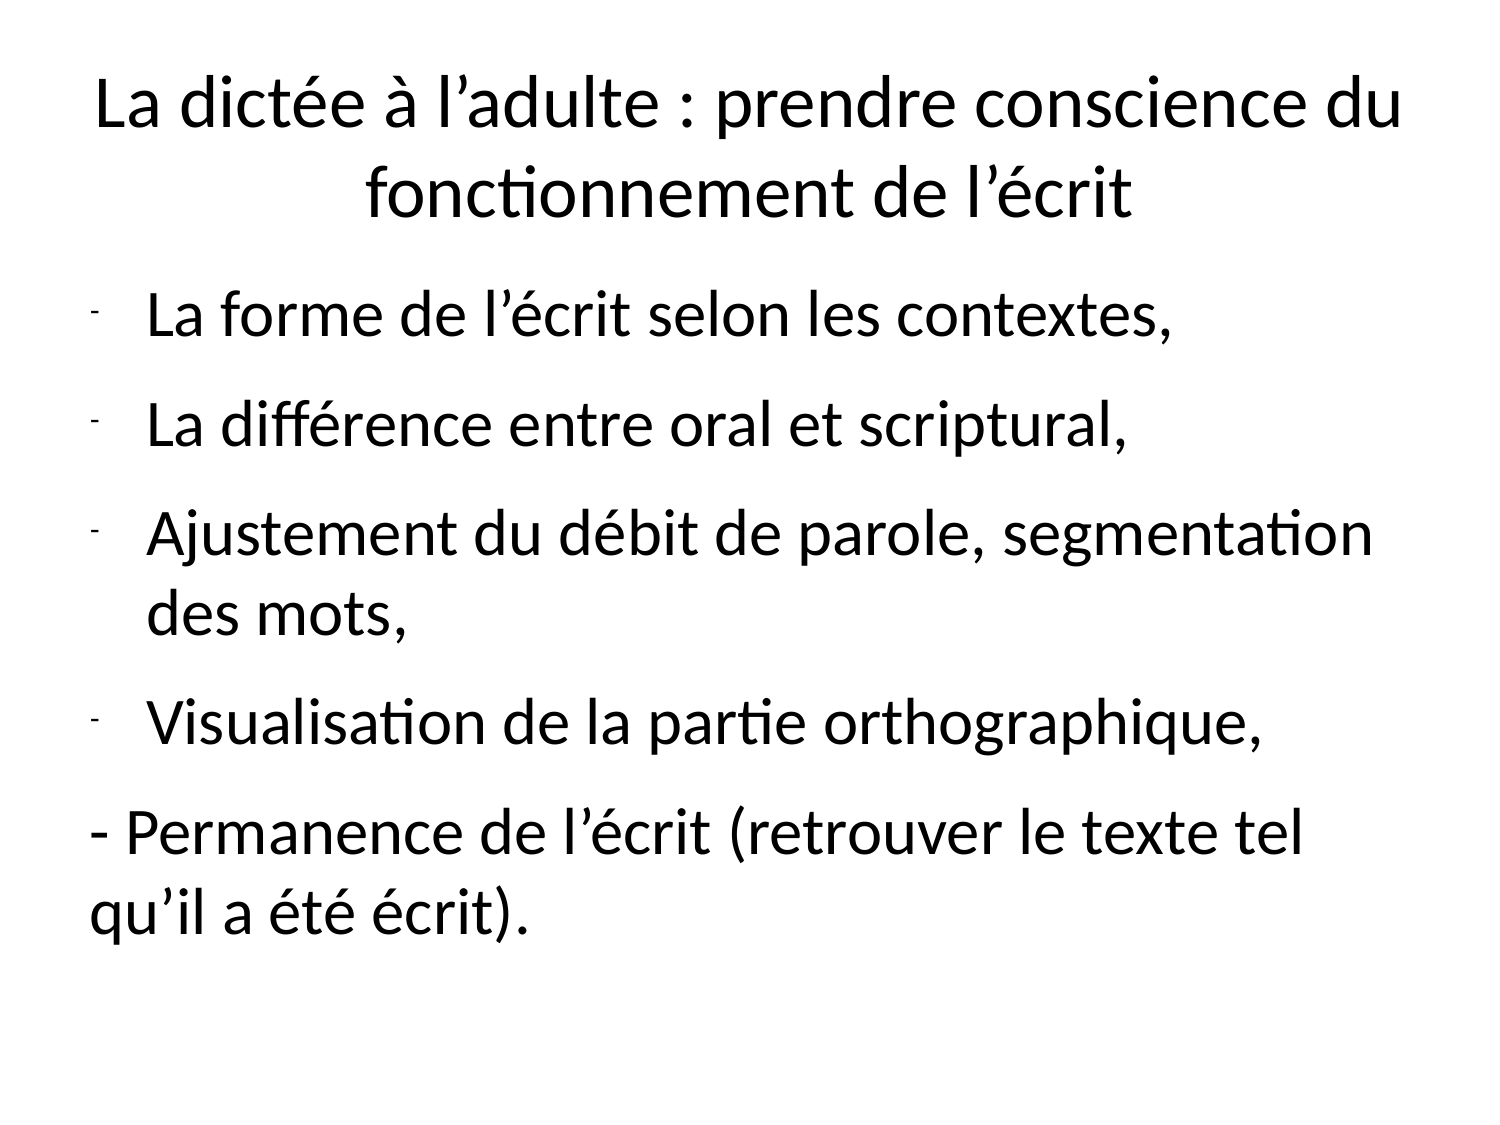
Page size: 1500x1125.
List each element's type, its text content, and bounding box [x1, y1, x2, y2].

list La forme de l’écrit selon les contextes, La différence entre oral et scriptural, Ajustement du débit de parole, segmentation des mots, Visualisation de la partie orthographique, - Permanence de l’écrit (retrouver le texte tel qu’il a été écrit). [75, 262, 1425, 1005]
title La dictée à l’adulte : prendre conscience du fonctionnement de l’écrit [75, 45, 1425, 233]
